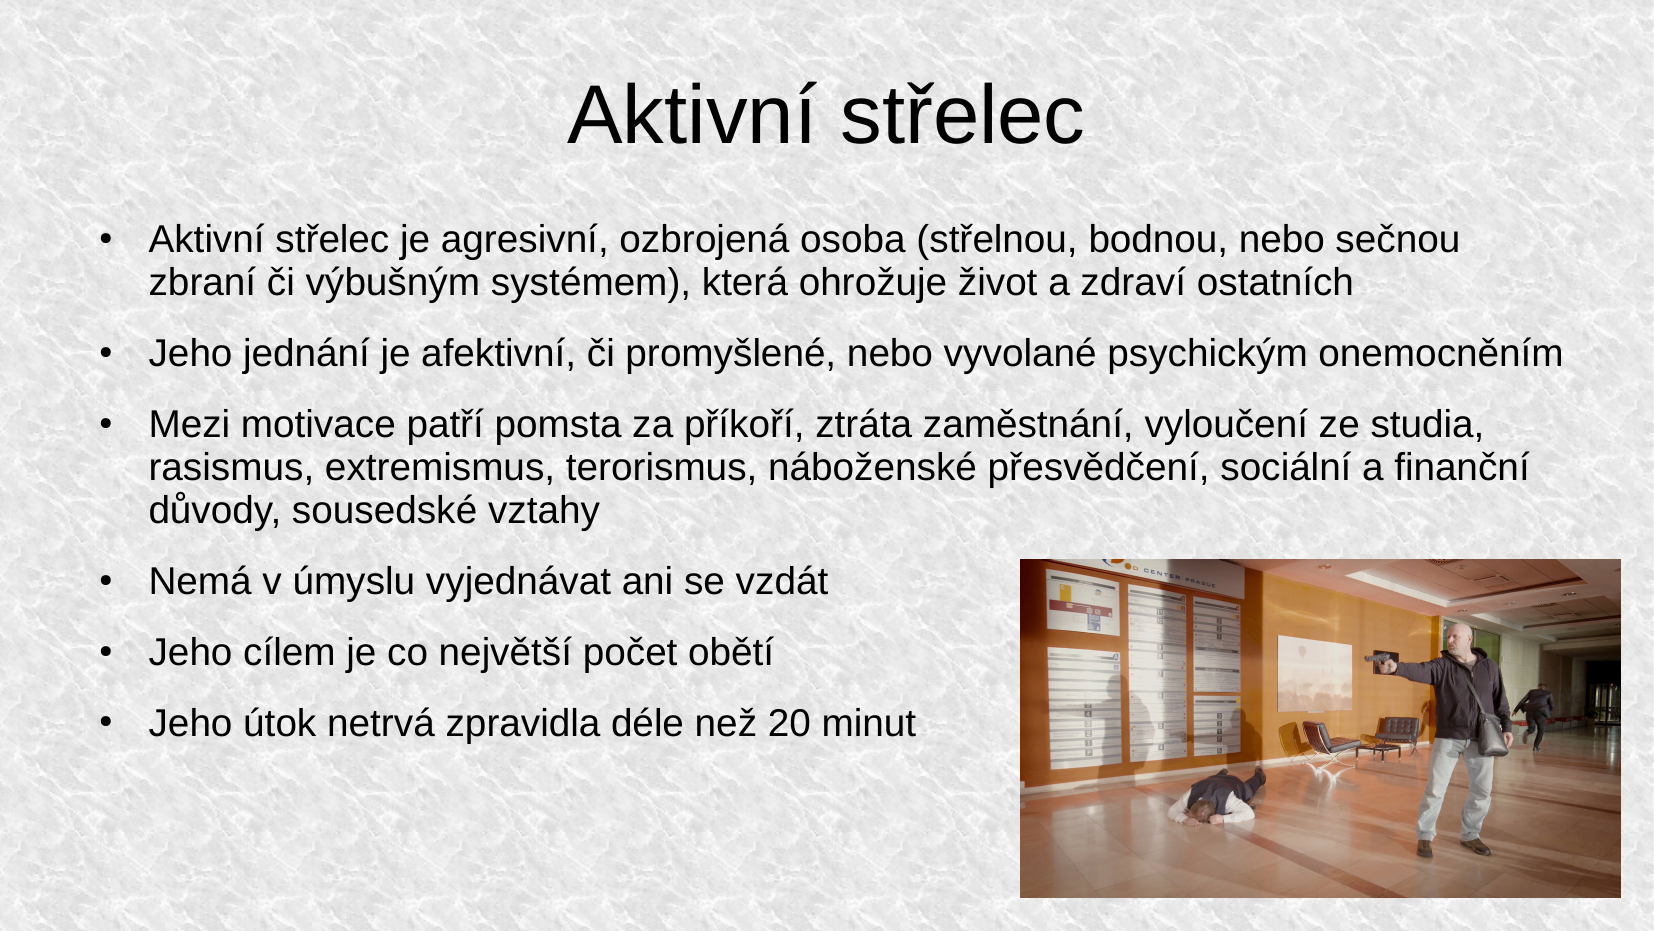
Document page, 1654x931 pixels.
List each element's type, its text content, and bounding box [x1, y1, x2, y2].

picture [0, 0, 1654, 931]
title Aktivní střelec [82, 37, 1571, 193]
list Aktivní střelec je agresivní, ozbrojená osoba (střelnou, bodnou, nebo sečnou zbraní či výbušným systémem), která ohrožuje život a zdraví ostatních Jeho jednání je afektivní, či promyšlené, nebo vyvolané psychickým onemocněním Mezi motivace patří pomsta za příkoří, ztráta zaměstnání, vyloučení ze studia, rasismus, extremismus, terorismus, náboženské přesvědčení, sociální a finanční důvody, sousedské vztahy Nemá v úmyslu vyjednávat ani se vzdát Jeho cílem je co největší počet obětí Jeho útok netrvá zpravidla déle než 20 minut [82, 217, 1571, 758]
